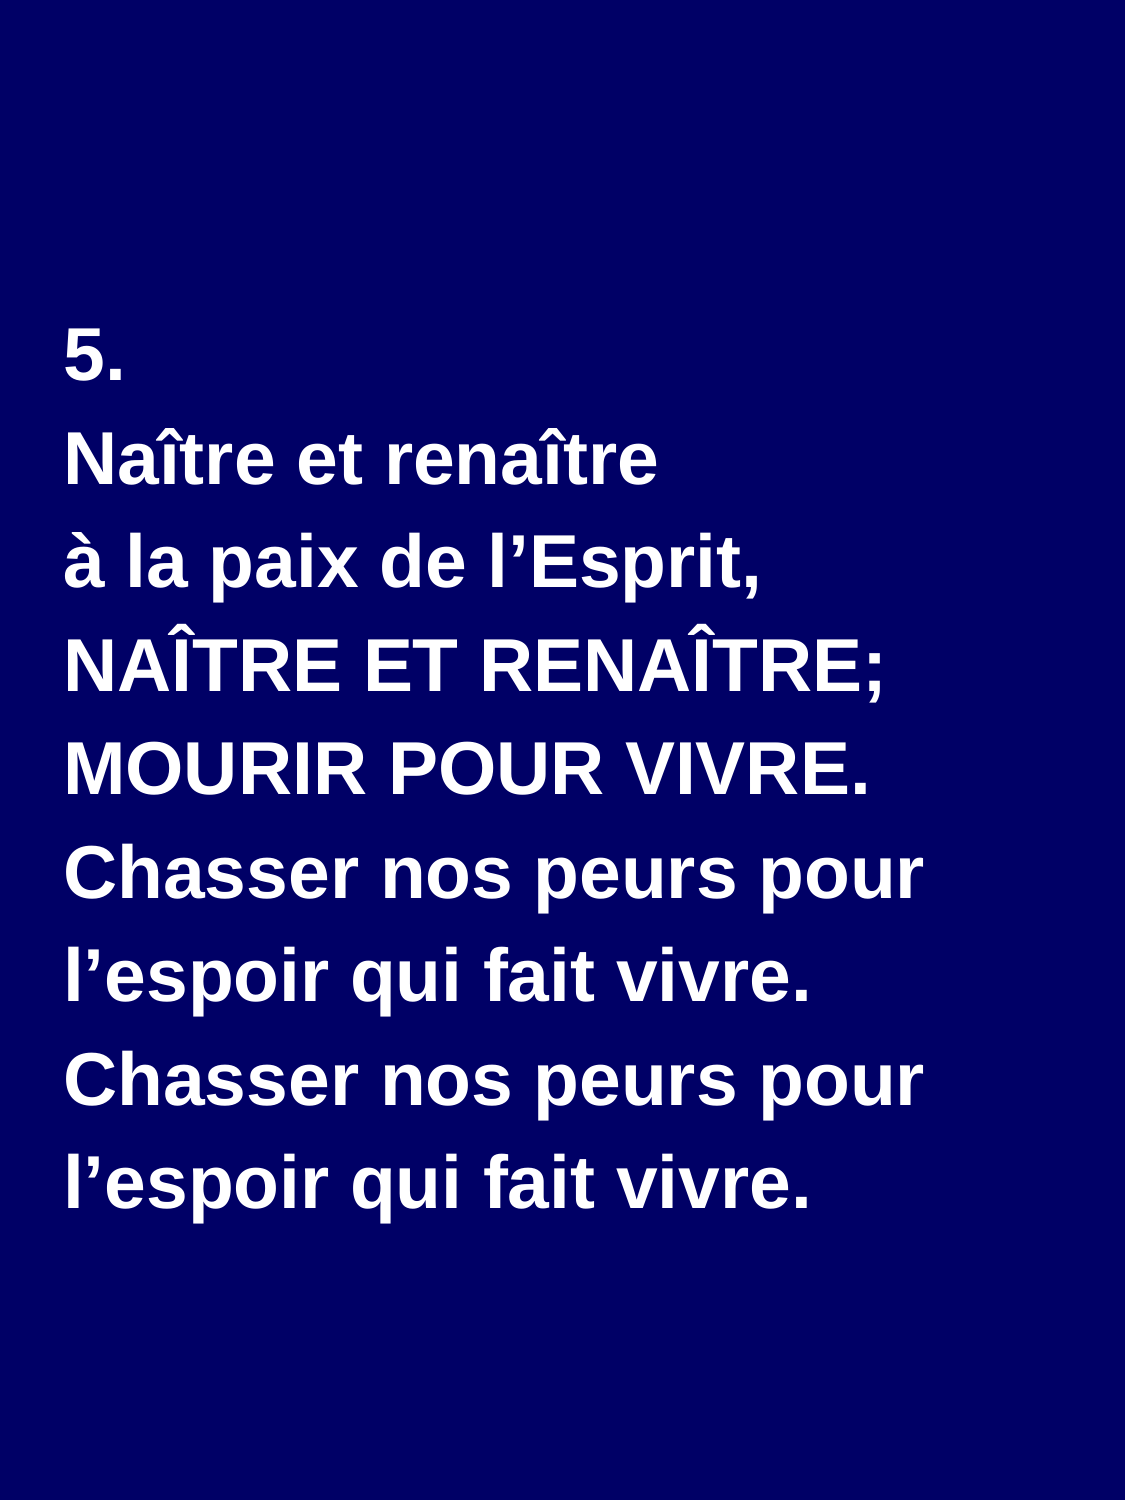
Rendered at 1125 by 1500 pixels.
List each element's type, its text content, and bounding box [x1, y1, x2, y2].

text_box 5. Naître et renaître à la paix de l’Esprit, NAÎTRE ET RENAÎTRE; MOURIR POUR VIVRE. Chasser nos peurs pour l’espoir qui fait vivre. Chasser nos peurs pour l’espoir qui fait vivre. [47, 91, 1125, 1335]
